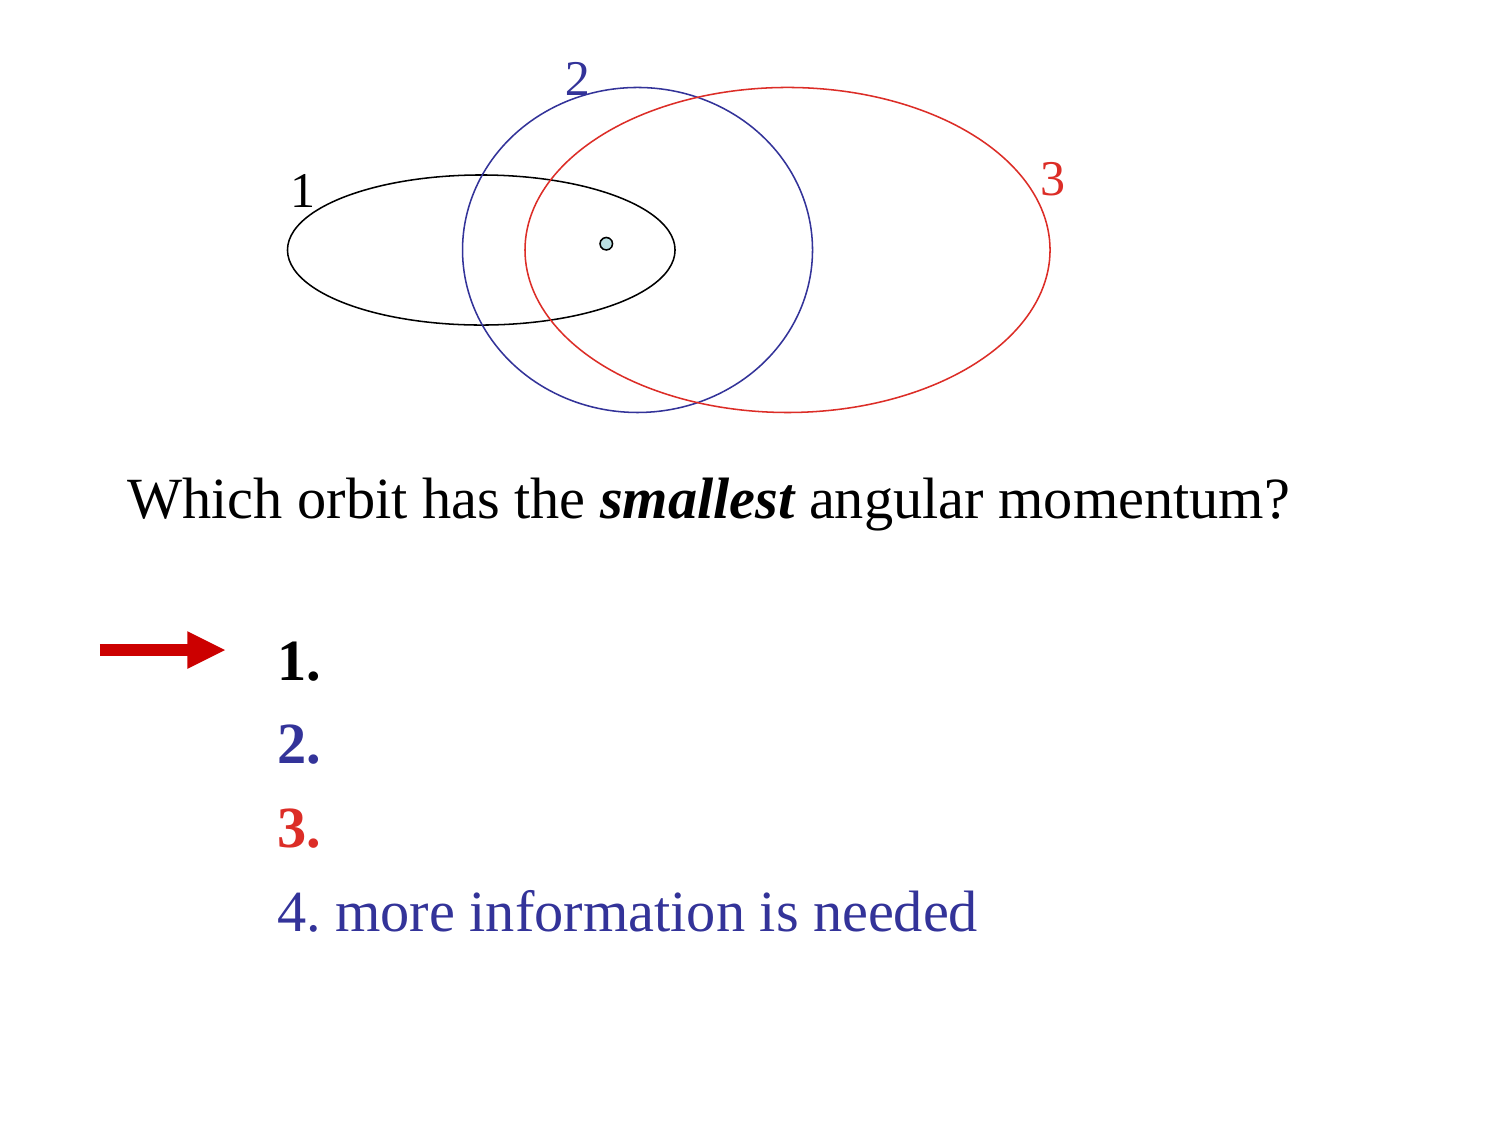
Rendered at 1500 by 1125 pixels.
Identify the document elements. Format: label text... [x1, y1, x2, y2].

text_box [600, 237, 613, 250]
text_box 3 [1025, 137, 1080, 213]
text_box Which orbit has the smallest angular momentum? [112, 452, 1413, 538]
text_box 1 [275, 149, 330, 226]
text_box 2 [550, 37, 605, 113]
text_box 1. 2. 3. 4. more information is needed [262, 599, 1301, 952]
